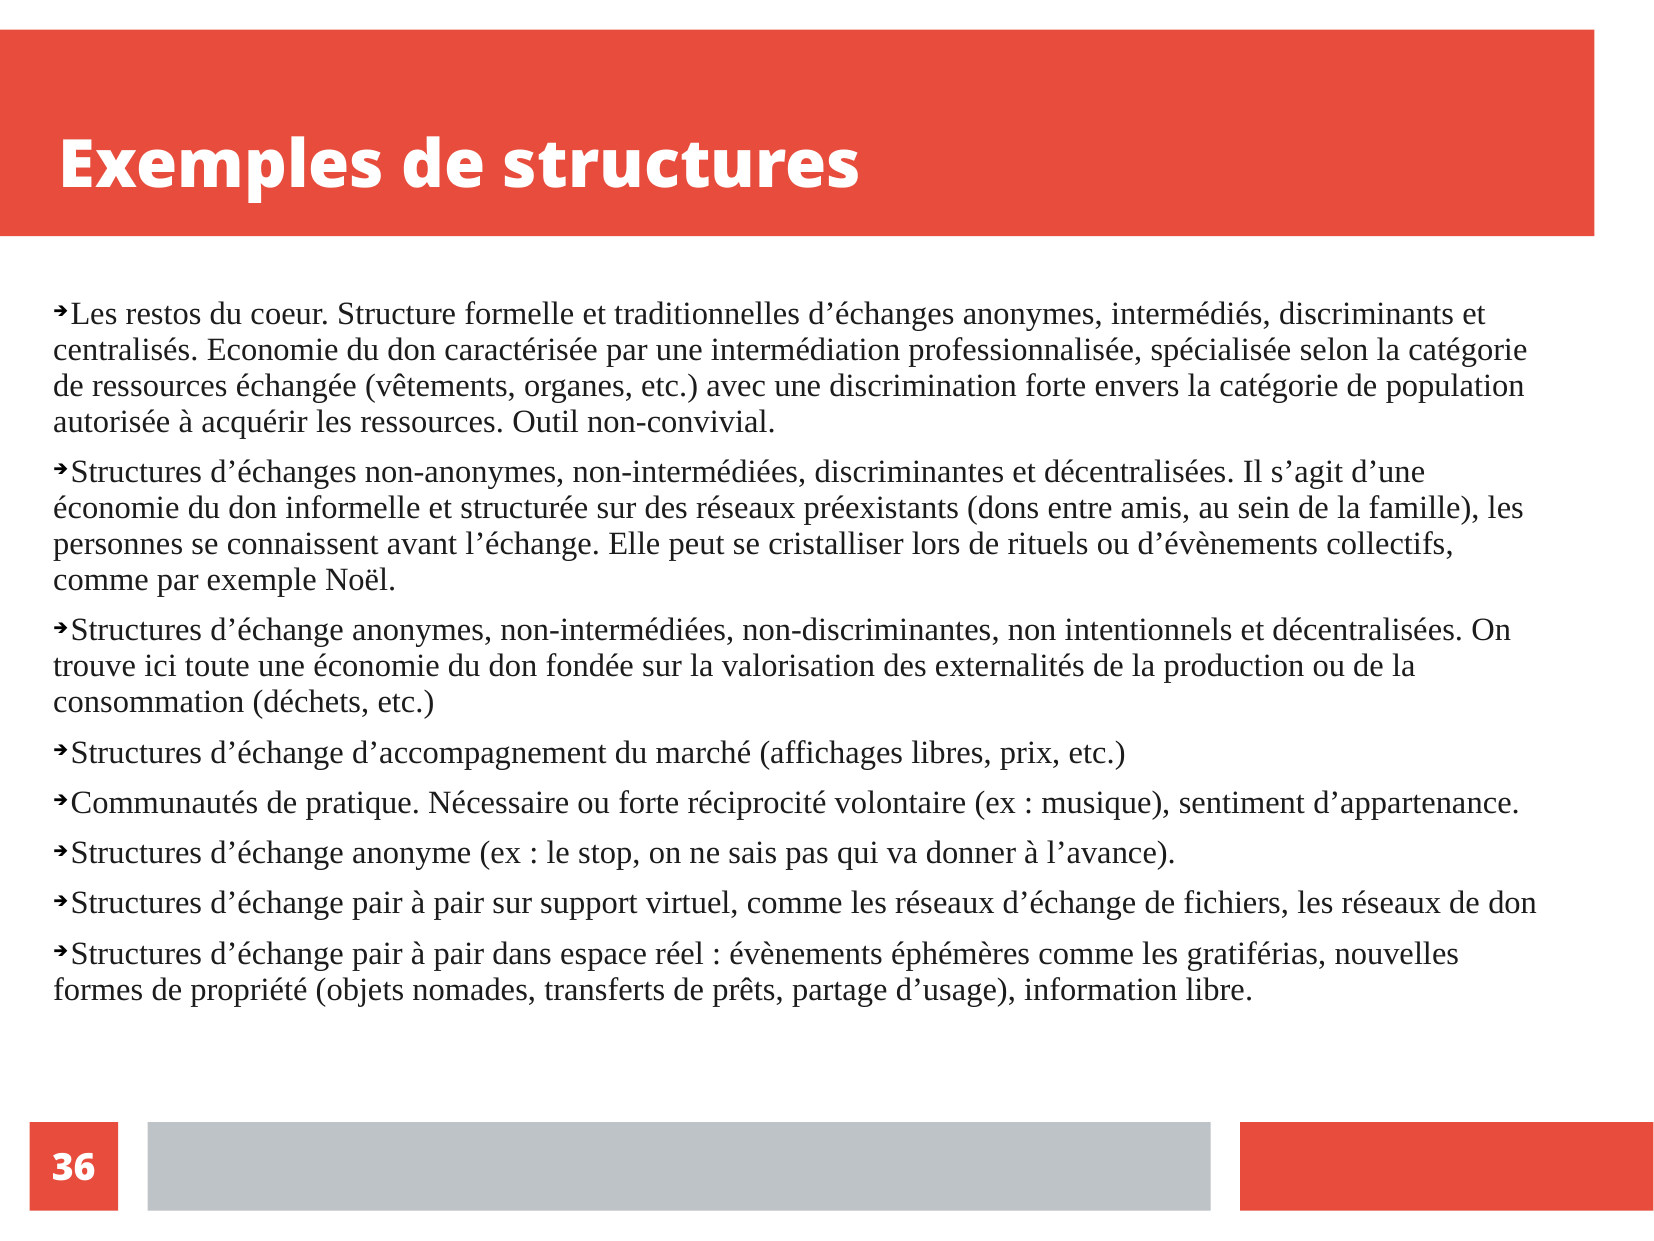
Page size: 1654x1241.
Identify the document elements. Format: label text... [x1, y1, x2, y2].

list Les restos du coeur. Structure formelle et traditionnelles d’échanges anonymes, intermédiés, discriminants et centralisés. Economie du don caractérisée par une intermédiation professionnalisée, spécialisée selon la catégorie de ressources échangée (vêtements, organes, etc.) avec une discrimination forte envers la catégorie de population autorisée à acquérir les ressources. Outil non-convivial. Structures d’échanges non-anonymes, non-intermédiées, discriminantes et décentralisées. Il s’agit d’une économie du don informelle et structurée sur des réseaux préexistants (dons entre amis, au sein de la famille), les personnes se connaissent avant l’échange. Elle peut se cristalliser lors de rituels ou d’évènements collectifs, comme par exemple Noël. Structures d’échange anonymes, non-intermédiées, non-discriminantes, non intentionnels et décentralisées. On trouve ici toute une économie du don fondée sur la valorisation des externalités de la production ou de la consommation (déchets, etc.) Structures d’échange d’accompagnement du marché (affichages libres, prix, etc.) Communautés de pratique. Nécessaire ou forte réciprocité volontaire (ex : musique), sentiment d’appartenance. Structures d’échange anonyme (ex : le stop, on ne sais pas qui va donner à l’avance). Structures d’échange pair à pair sur support virtuel, comme les réseaux d’échange de fichiers, les réseaux de don Structures d’échange pair à pair dans espace réel : évènements éphémères comme les gratiférias, nouvelles formes de propriété (objets nomades, transferts de prêts, partage d’usage), information libre. [53, 295, 1560, 1063]
title Exemples de structures [59, 59, 1595, 207]
